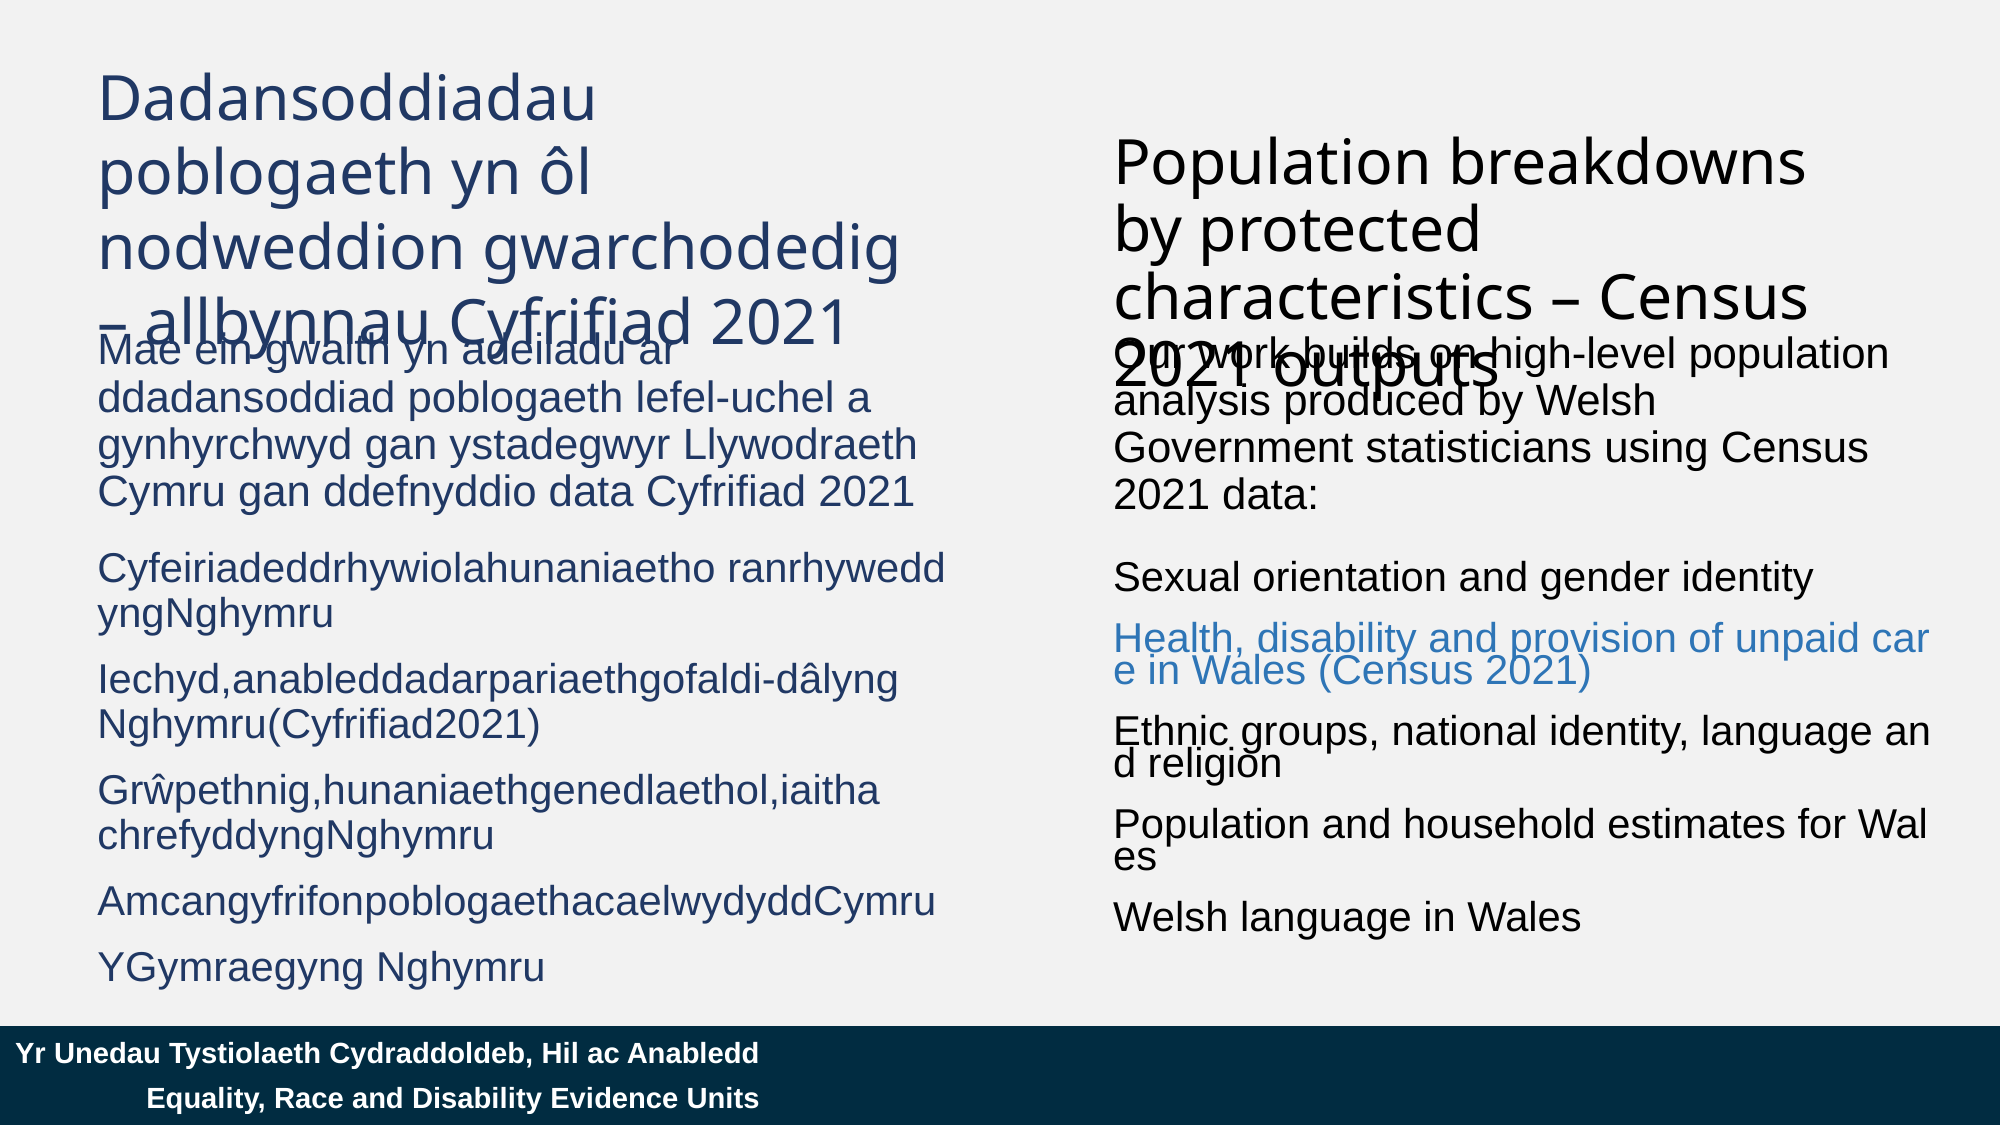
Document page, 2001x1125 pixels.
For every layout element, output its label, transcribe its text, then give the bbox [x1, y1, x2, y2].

text_box Cyfeiriadedd rhywiol a hunaniaeth o ran rhywedd yng Nghymru Iechyd, anabledd a darpariaeth gofal di-dâl yng Nghymru (Cyfrifiad 2021) Grŵp ethnig, hunaniaeth genedlaethol, iaith a chrefydd yng Nghymru Amcangyfrifon poblogaeth ac aelwydydd Cymru Y Gymraeg yng Nghymru [82, 539, 1000, 976]
text_box Dadansoddiadau poblogaeth yn ôl nodweddion gwarchodedig – allbynnau Cyfrifiad 2021 [82, 49, 949, 293]
subtitle Sexual orientation and gender identity Health, disability and provision of unpaid care in Wales (Census 2021) Ethnic groups, national identity, language and religion Population and household estimates for Wales Welsh language in Wales [1098, 552, 1959, 1000]
title Population breakdowns by protected characteristics – Census 2021 outputs [1098, 122, 1896, 278]
text_box Mae ein gwaith yn adeiladu ar ddadansoddiad poblogaeth lefel-uchel a gynhyrchwyd gan ystadegwyr Llywodraeth Cymru gan ddefnyddio data Cyfrifiad 2021 [82, 319, 982, 497]
text_box Yr Unedau Tystiolaeth Cydraddoldeb, Hil ac Anabledd Equality, Race and Disability Evidence Units [0, 1026, 2000, 1125]
text_box Our work builds on high-level population analysis produced by Welsh Government statisticians using Census 2021 data: [1098, 322, 1918, 500]
